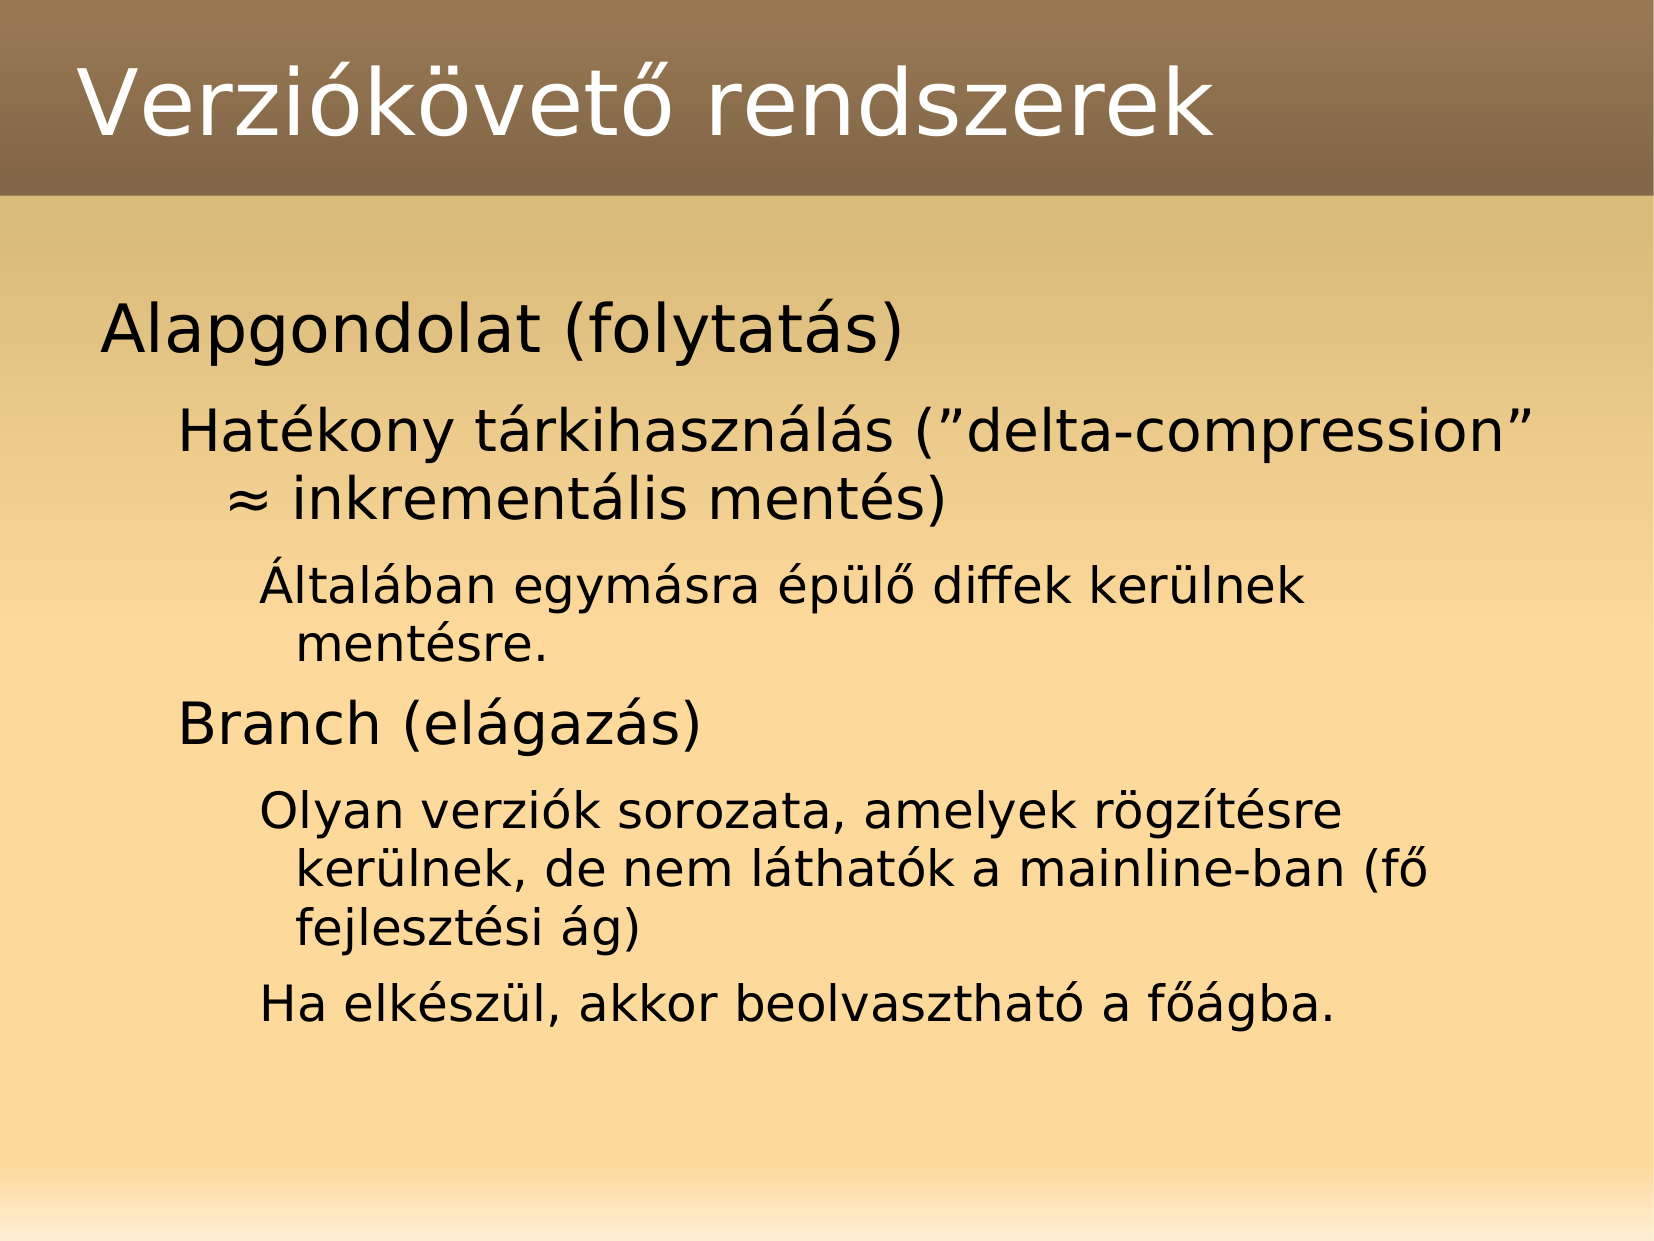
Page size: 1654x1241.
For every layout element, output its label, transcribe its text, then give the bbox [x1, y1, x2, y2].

title Verziókövető rendszerek [76, 7, 1565, 200]
list Alapgondolat (folytatás) Hatékony tárkihasználás (”delta-compression” ≈ inkrementális mentés) Általában egymásra épülő diffek kerülnek mentésre. Branch (elágazás) Olyan verziók sorozata, amelyek rögzítésre kerülnek, de nem láthatók a mainline-ban (fő fejlesztési ág) Ha elkészül, akkor beolvasztható a főágba. [82, 290, 1571, 1094]
picture [0, 0, 1654, 1241]
